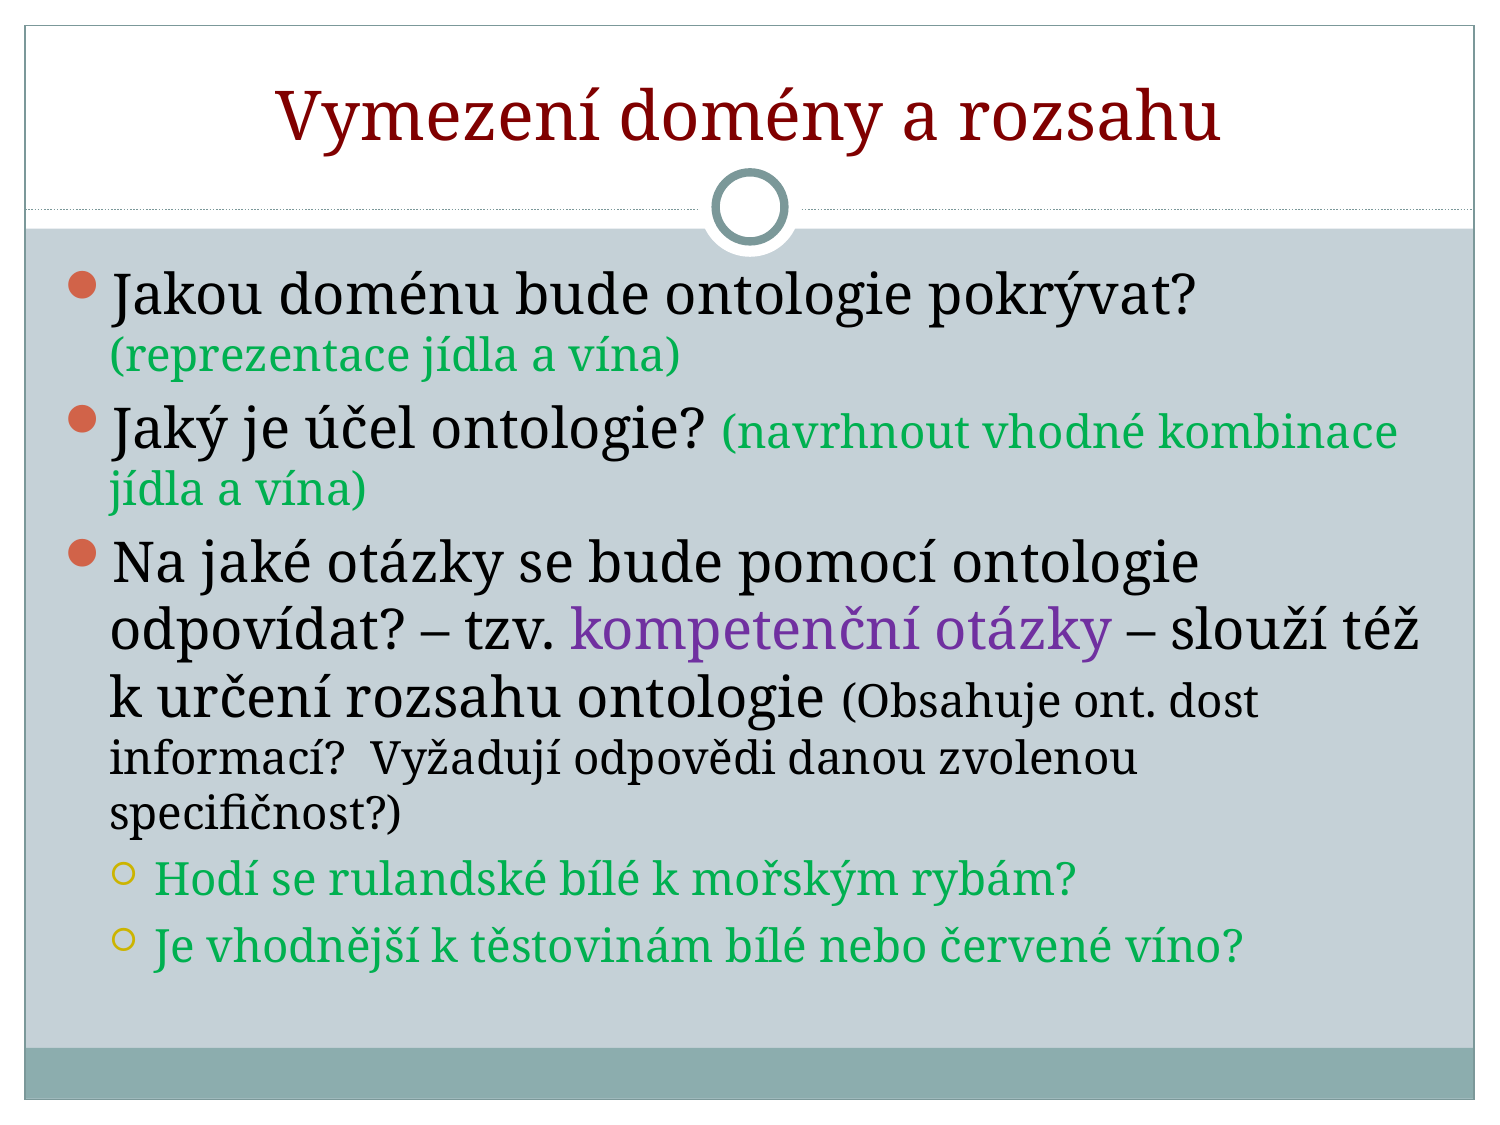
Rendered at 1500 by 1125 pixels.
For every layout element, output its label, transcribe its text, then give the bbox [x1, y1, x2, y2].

list Jakou doménu bude ontologie pokrývat? (reprezentace jídla a vína) Jaký je účel ontologie? (navrhnout vhodné kombinace jídla a vína) Na jaké otázky se bude pomocí ontologie odpovídat? – tzv. kompetenční otázky – slouží též k určení rozsahu ontologie (Obsahuje ont. dost informací? Vyžadují odpovědi danou zvolenou specifičnost?) Hodí se rulandské bílé k mořským rybám? Je vhodnější k těstovinám bílé nebo červené víno? [49, 250, 1445, 1046]
title Vymezení domény a rozsahu [49, 37, 1450, 162]
